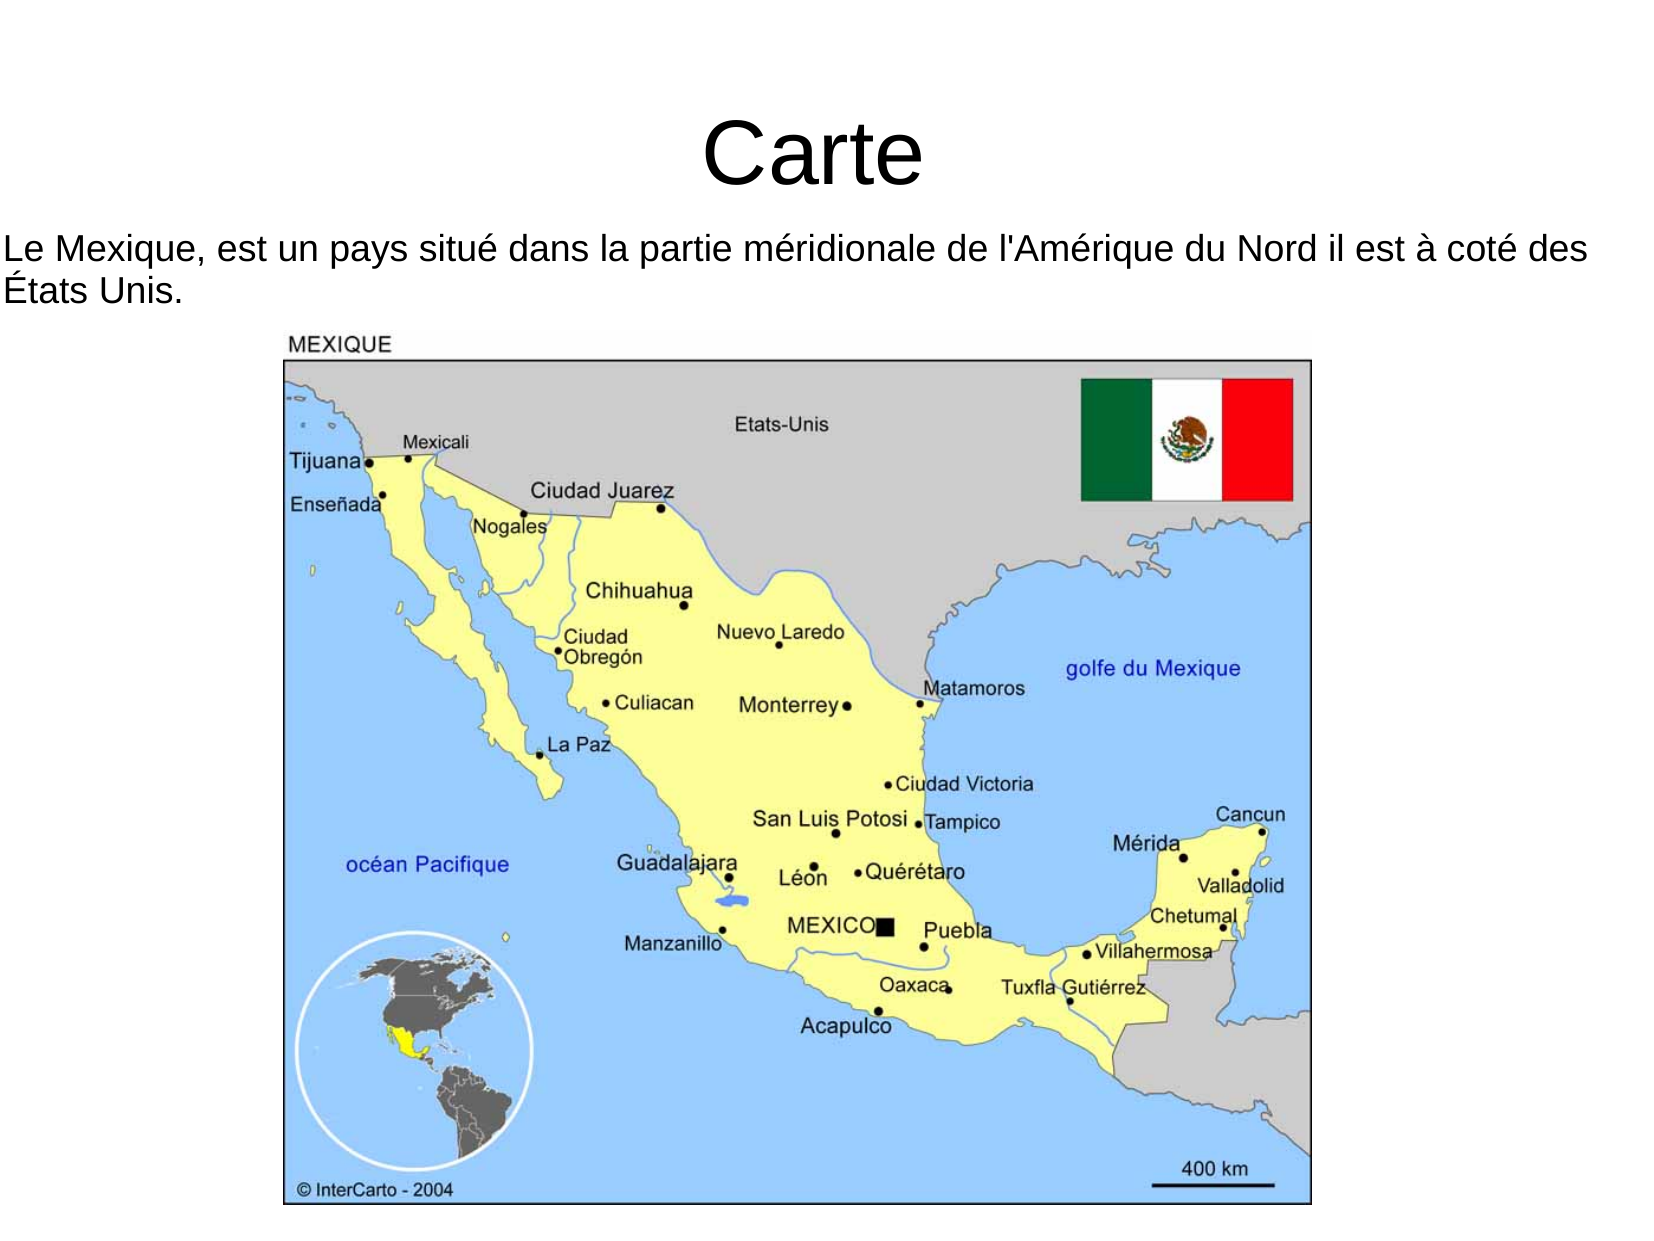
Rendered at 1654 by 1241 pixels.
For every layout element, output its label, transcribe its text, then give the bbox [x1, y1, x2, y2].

picture [283, 330, 1312, 1205]
text_box Le Mexique, est un pays situé dans la partie méridionale de l'Amérique du Nord il est à coté des États Unis. [0, 219, 1654, 319]
title Carte [82, 49, 1571, 219]
